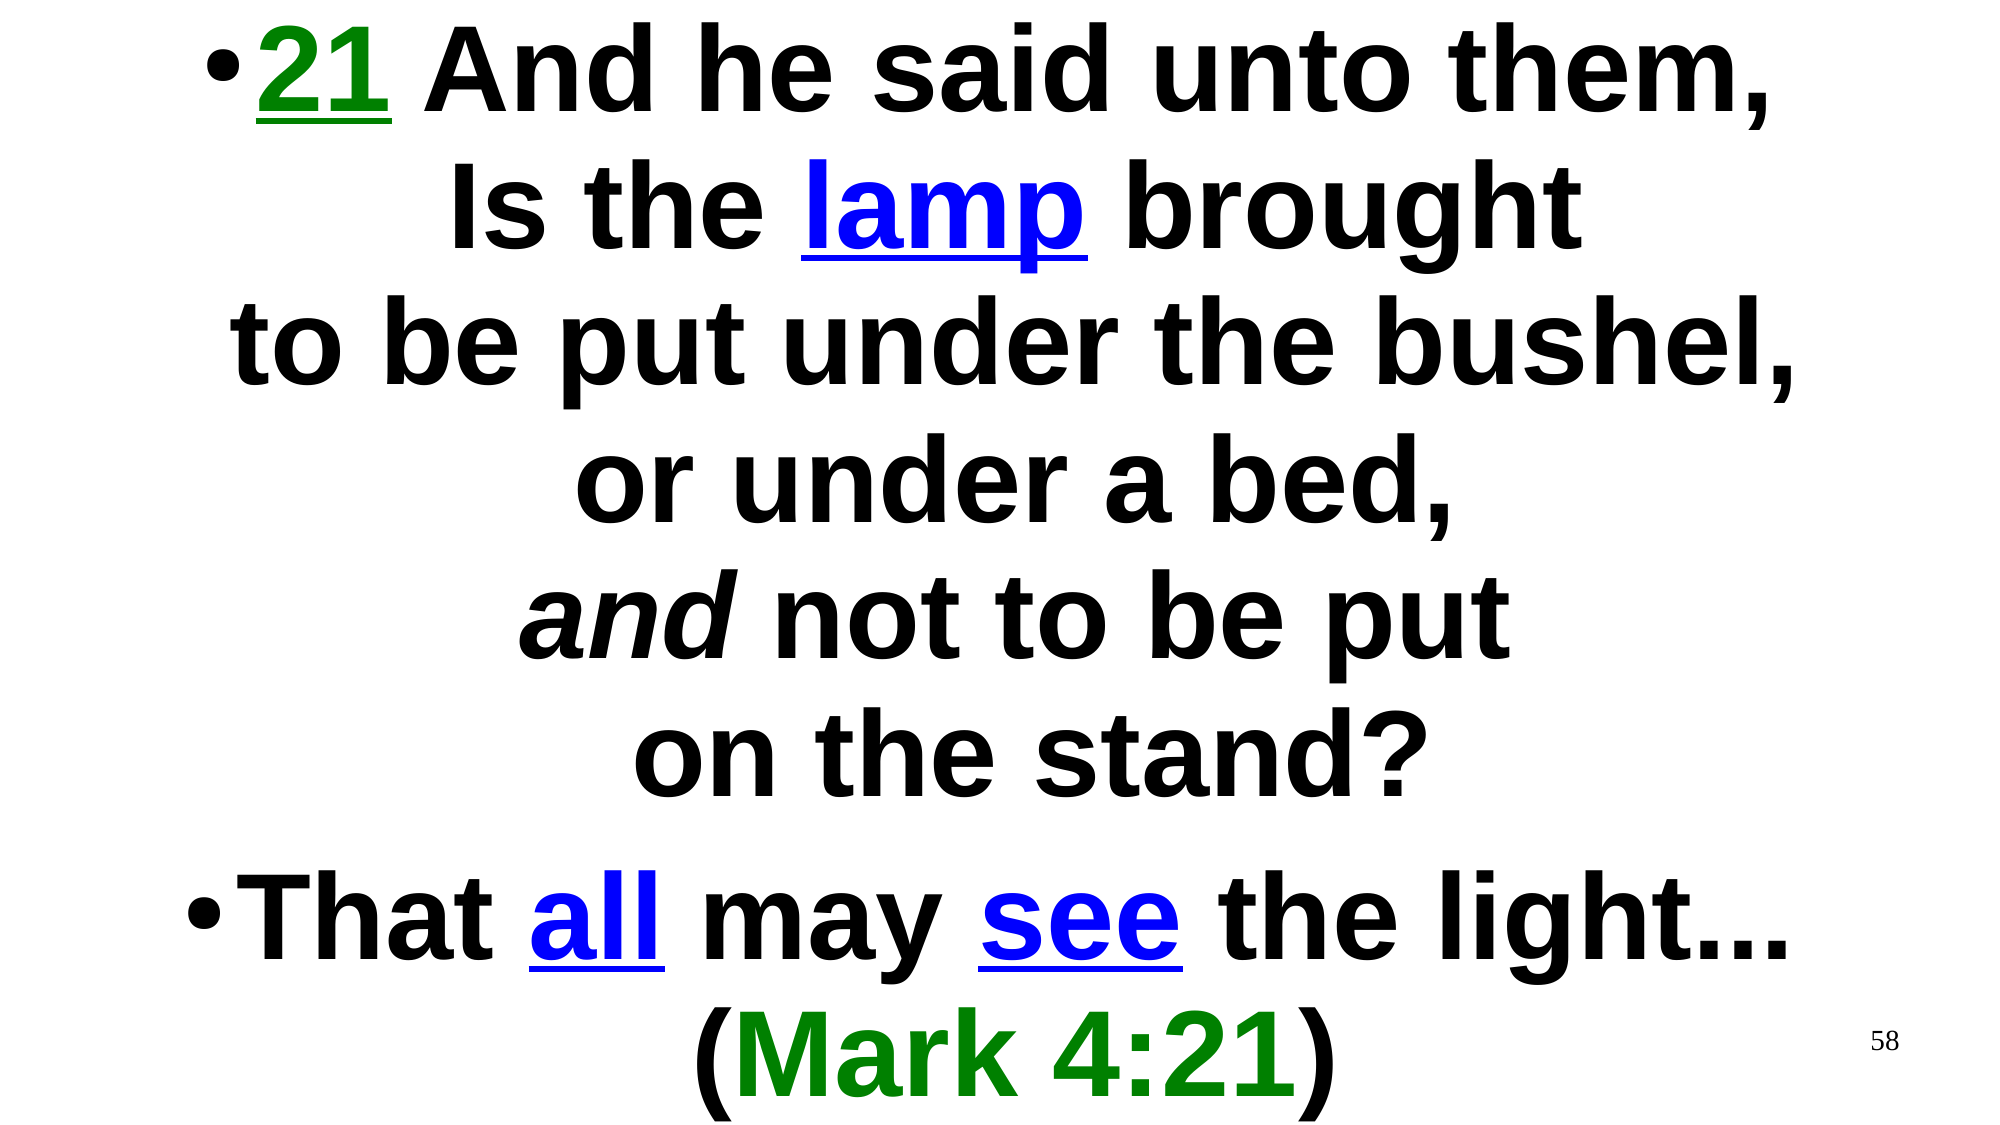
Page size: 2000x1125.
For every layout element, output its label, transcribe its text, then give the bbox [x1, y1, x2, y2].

list 21 And he said unto them, Is the lamp brought to be put under the bushel, or under a bed, and not to be put on the stand? That all may see the light... (Mark 4:21) [0, 0, 1996, 1123]
